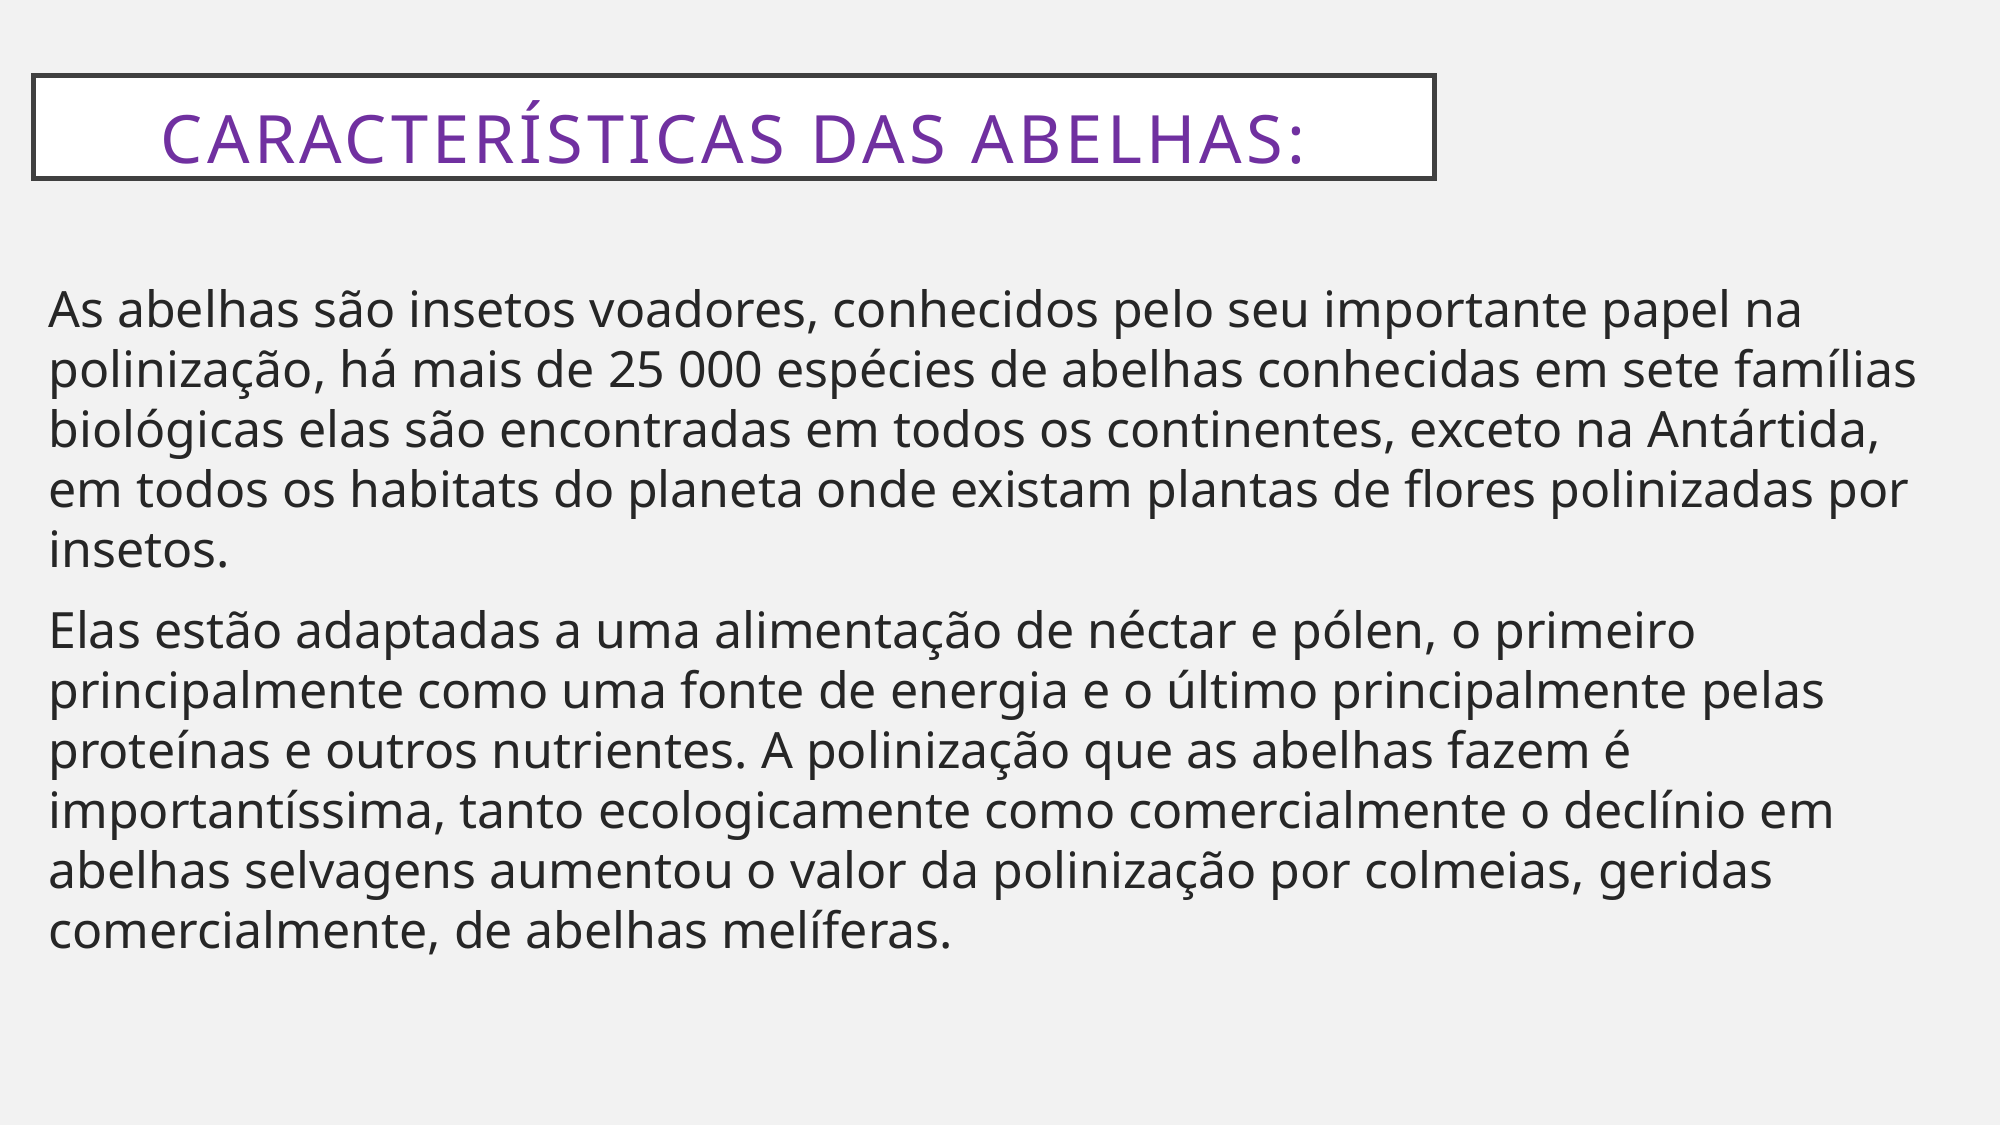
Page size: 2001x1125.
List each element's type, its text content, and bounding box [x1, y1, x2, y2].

list As abelhas são insetos voadores, conhecidos pelo seu importante papel na polinização, há mais de 25 000 espécies de abelhas conhecidas em sete famílias biológicas elas são encontradas em todos os continentes, exceto na Antártida, em todos os habitats do planeta onde existam plantas de flores polinizadas por insetos. Elas estão adaptadas a uma alimentação de néctar e pólen, o primeiro principalmente como uma fonte de energia e o último principalmente pelas proteínas e outros nutrientes. A polinização que as abelhas fazem é importantíssima, tanto ecologicamente como comercialmente o declínio em abelhas selvagens aumentou o valor da polinização por colmeias, geridas comercialmente, de abelhas melíferas. [33, 270, 1959, 968]
title Características das abelhas: [33, 75, 1435, 179]
